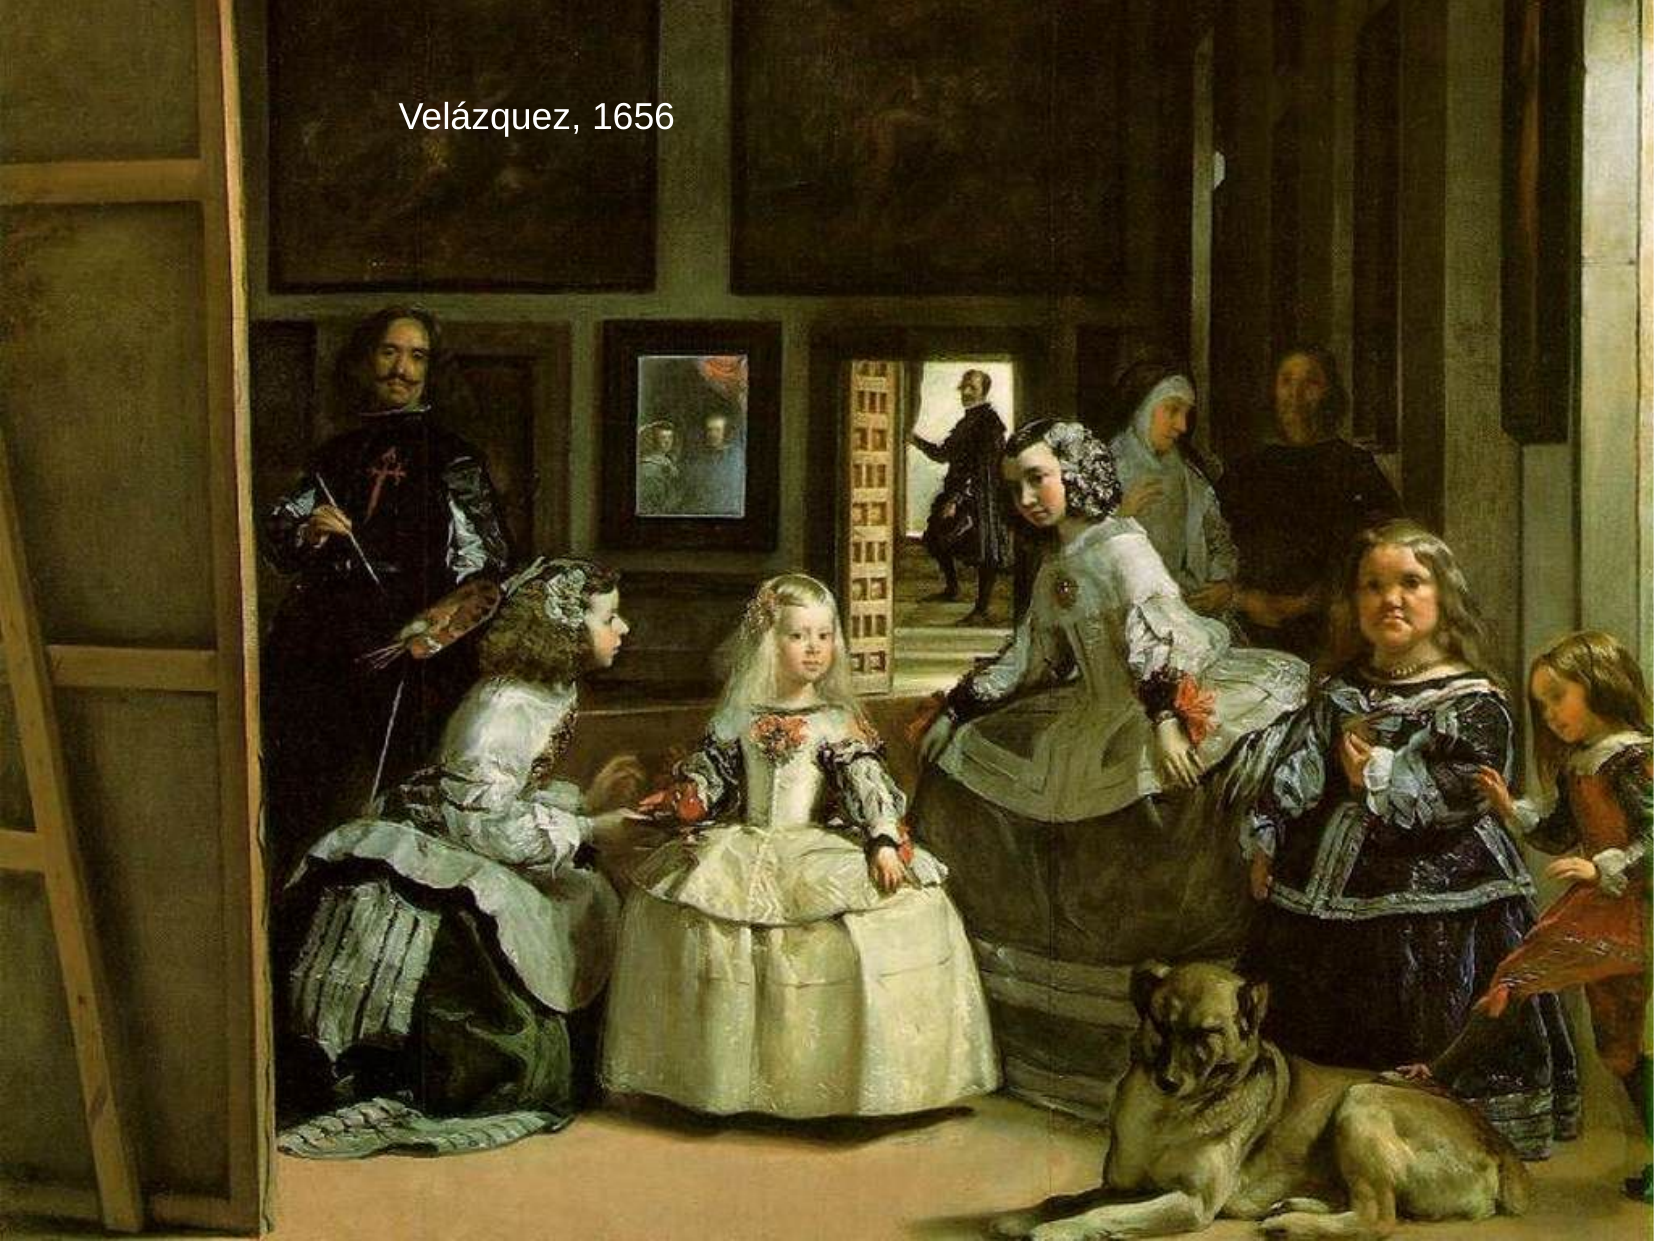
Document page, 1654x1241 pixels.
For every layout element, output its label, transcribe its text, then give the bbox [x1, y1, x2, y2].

picture [0, 0, 1654, 1241]
text_box Velázquez, 1656 [383, 88, 691, 146]
